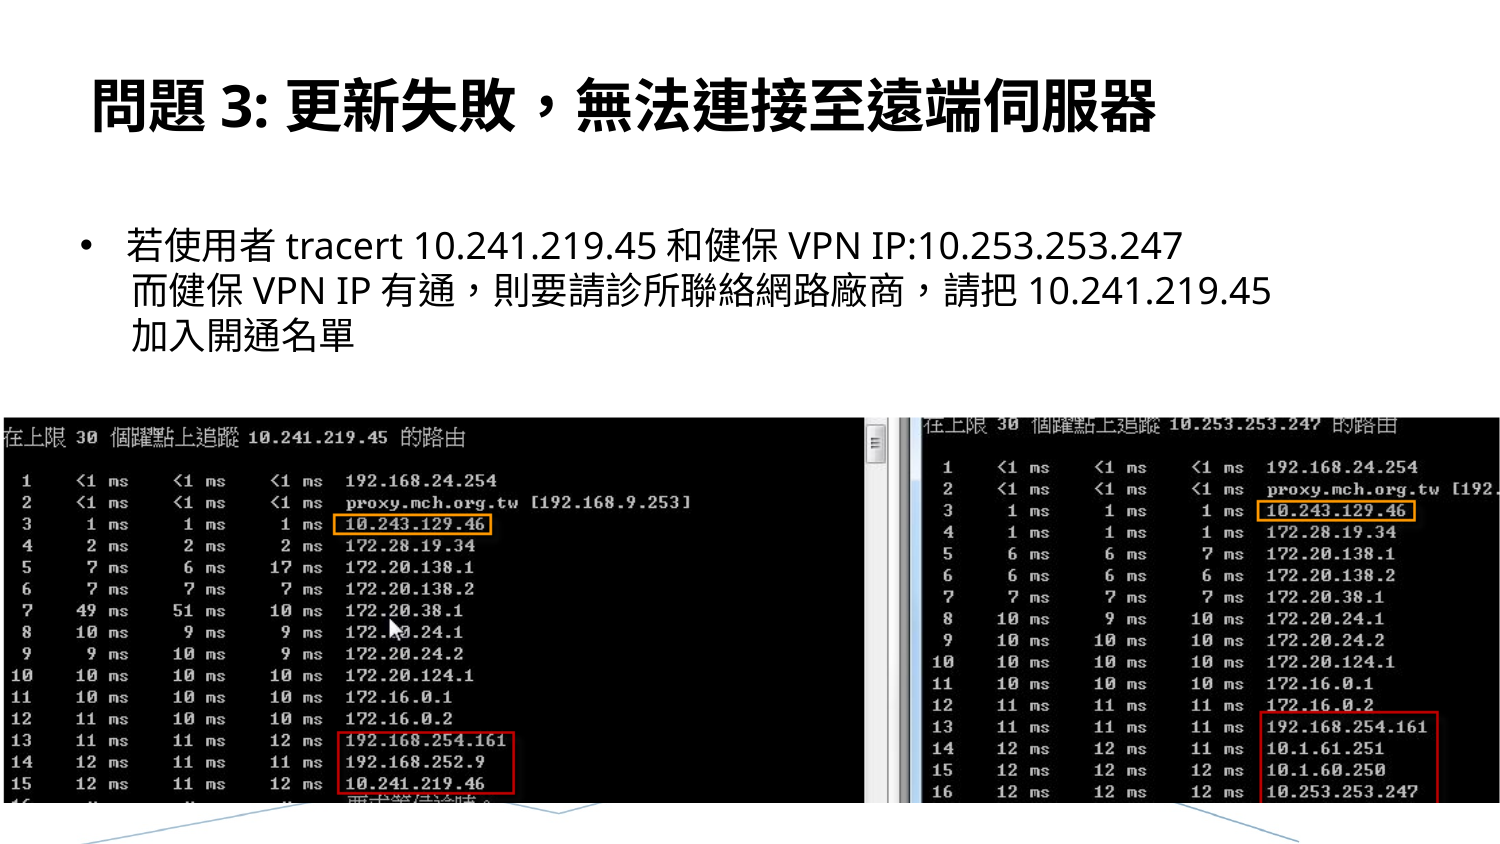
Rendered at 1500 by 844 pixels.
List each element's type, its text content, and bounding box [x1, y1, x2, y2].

title 問題3:更新失敗，無法連接至遠端伺服器 [75, 33, 1426, 175]
text_box 若使用者tracert 10.241.219.45和健保VPN IP:10.253.253.247 而健保VPN IP有通，則要請診所聯絡網路廠商，請把10.241.219.45 加入開通名單 [65, 215, 1425, 365]
picture [0, 0, 1500, 844]
